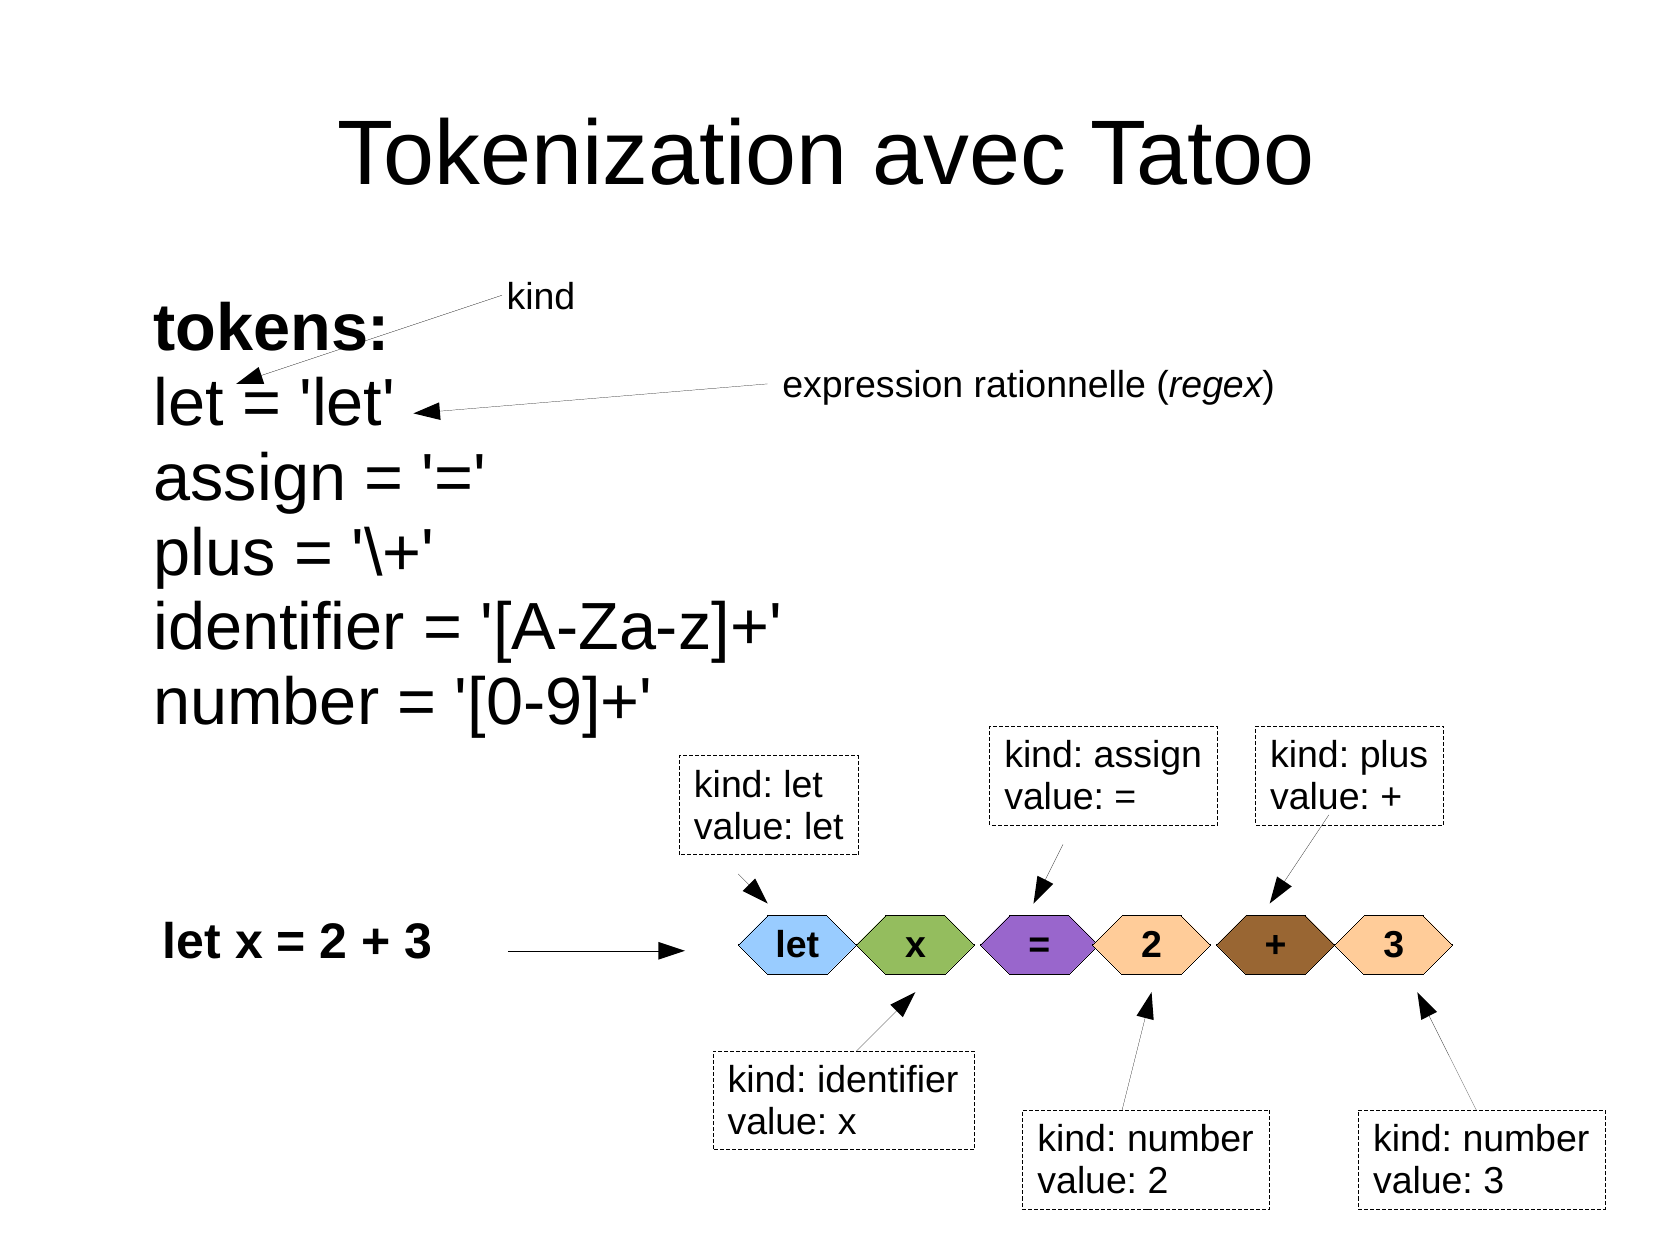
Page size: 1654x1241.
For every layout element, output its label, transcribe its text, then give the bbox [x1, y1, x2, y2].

text_box kind [491, 267, 591, 325]
text_box 2 [1092, 915, 1211, 975]
text_box = [980, 915, 1095, 975]
text_box kind: plus value: + [1255, 739, 1444, 826]
text_box expression rationnelle (regex) [767, 356, 1291, 414]
text_box let [738, 915, 856, 975]
text_box 3 [1334, 915, 1453, 975]
text_box kind: number value: 3 [1358, 1110, 1606, 1210]
text_box let x = 2 + 3 [147, 905, 447, 977]
list tokens: let = 'let' assign = '=' plus = '\+' identifier = '[A-Za-z]+' number = '[0-9]+' [82, 290, 1571, 739]
text_box kind: assign value: = [989, 739, 1218, 826]
text_box + [1216, 915, 1334, 975]
title Tokenization avec Tatoo [82, 49, 1571, 257]
text_box x [856, 915, 975, 975]
text_box kind: identifier value: x [713, 1051, 975, 1150]
text_box kind: number value: 2 [1022, 1110, 1270, 1210]
text_box kind: let value: let [679, 755, 859, 855]
